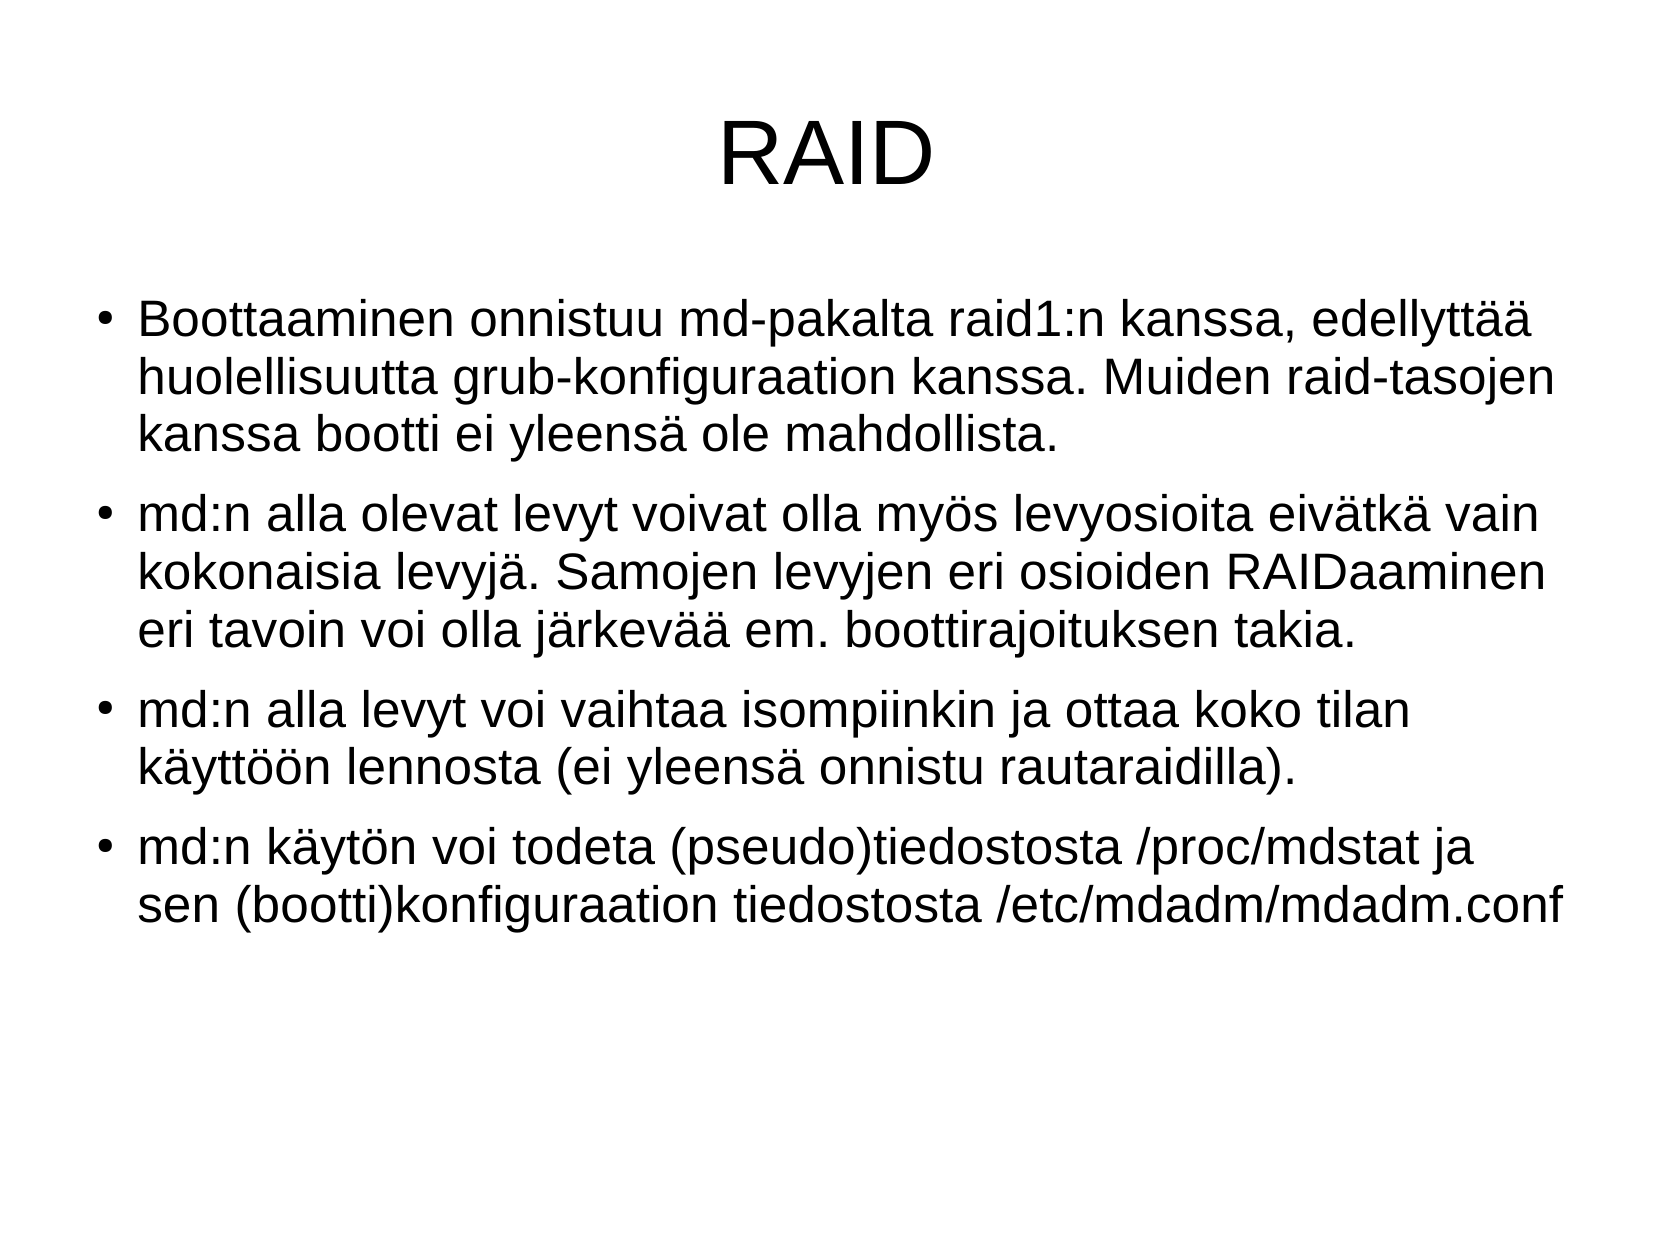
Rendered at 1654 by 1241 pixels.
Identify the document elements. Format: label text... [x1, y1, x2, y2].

title RAID [82, 49, 1571, 257]
list Boottaaminen onnistuu md-pakalta raid1:n kanssa, edellyttää huolellisuutta grub-konfiguraation kanssa. Muiden raid-tasojen kanssa bootti ei yleensä ole mahdollista. md:n alla olevat levyt voivat olla myös levyosioita eivätkä vain kokonaisia levyjä. Samojen levyjen eri osioiden RAIDaaminen eri tavoin voi olla järkevää em. boottirajoituksen takia. md:n alla levyt voi vaihtaa isompiinkin ja ottaa koko tilan käyttöön lennosta (ei yleensä onnistu rautaraidilla). md:n käytön voi todeta (pseudo)tiedostosta /proc/mdstat ja sen (bootti)konfiguraation tiedostosta /etc/mdadm/mdadm.conf [82, 290, 1571, 1010]
